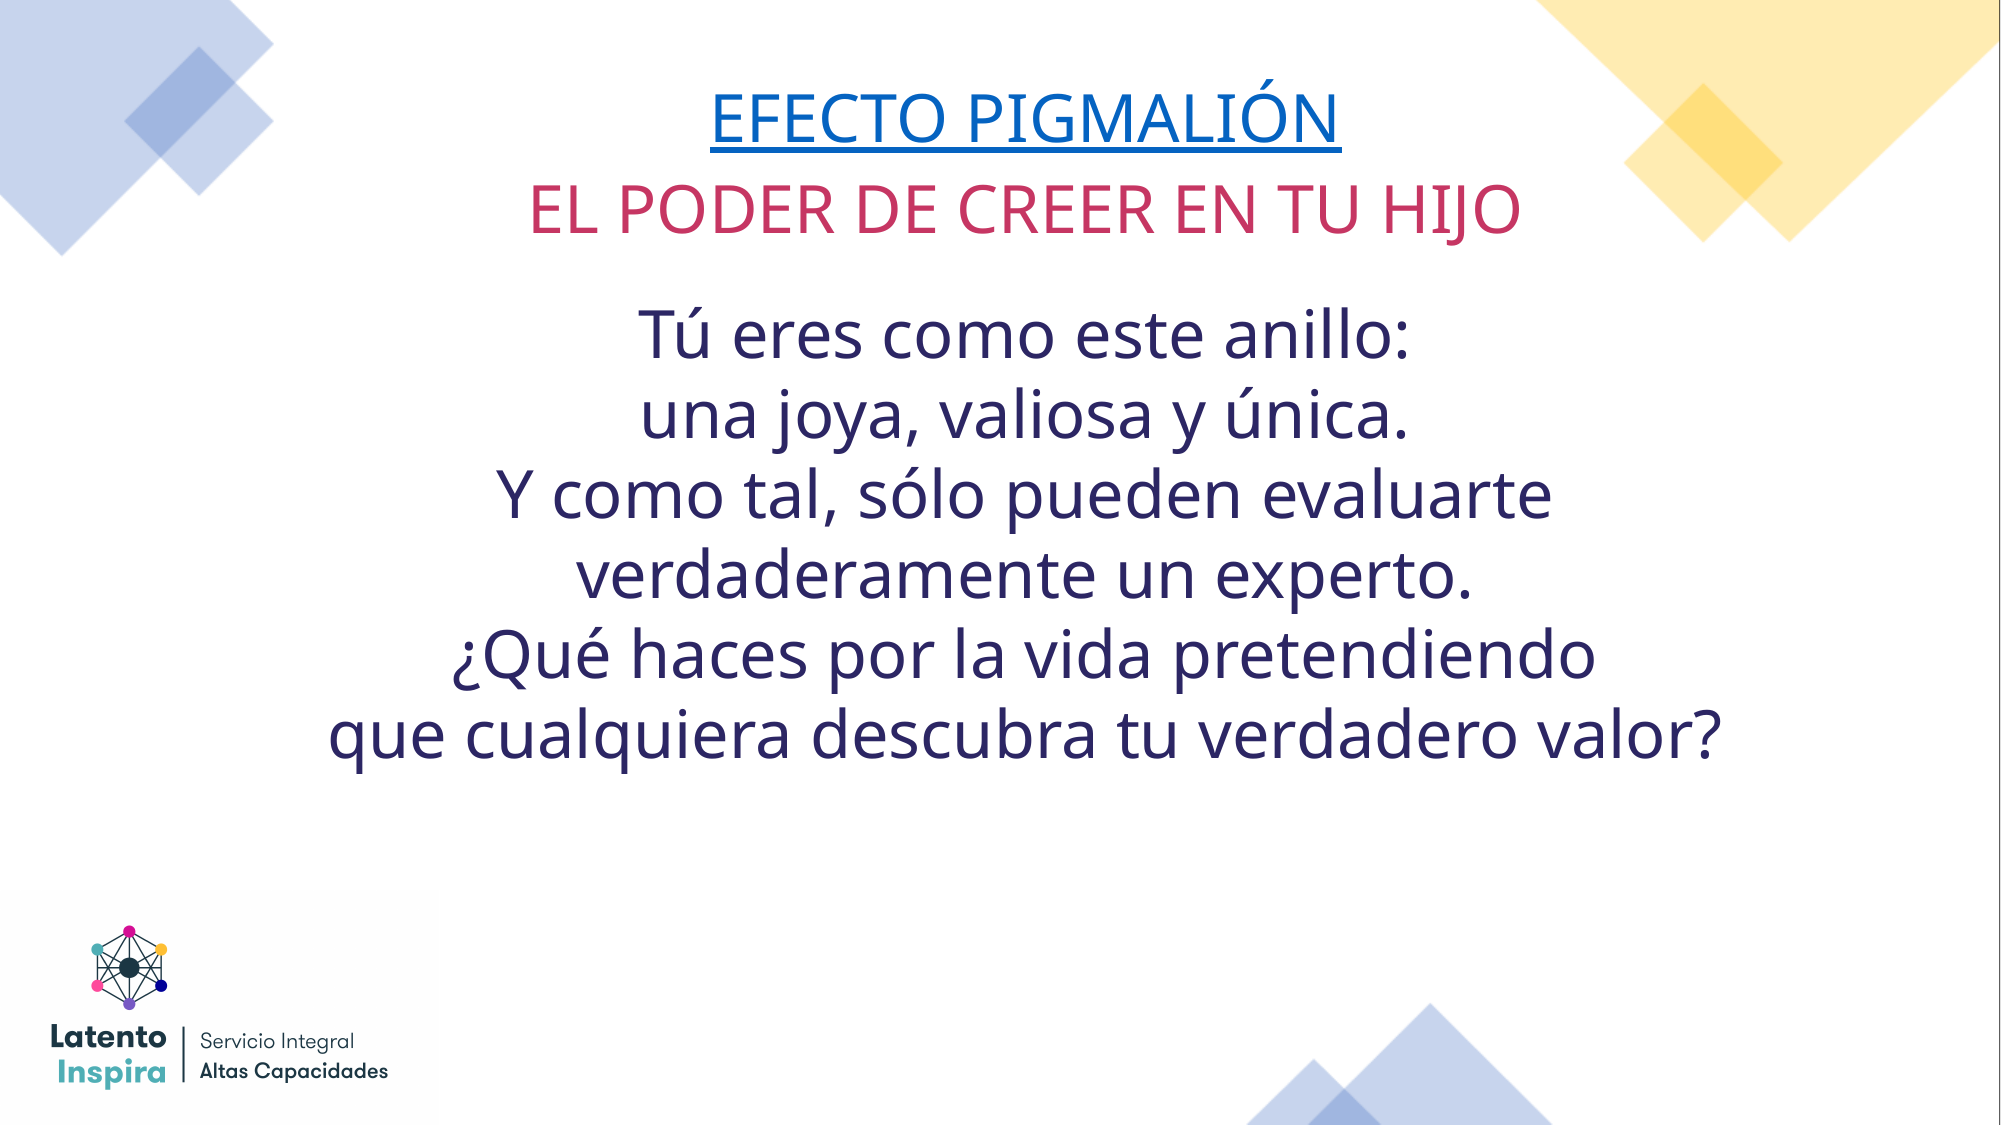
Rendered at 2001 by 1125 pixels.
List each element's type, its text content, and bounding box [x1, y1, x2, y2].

picture [0, 0, 2001, 1125]
text_box EFECTO PIGMALIÓN EL PODER DE CREER EN TU HIJO Tú eres como este anillo: una joya, valiosa y única. Y como tal, sólo pueden evaluarte verdaderamente un experto. ¿Qué haces por la vida pretendiendo que cualquiera descubra tu verdadero valor? [177, 68, 1875, 814]
